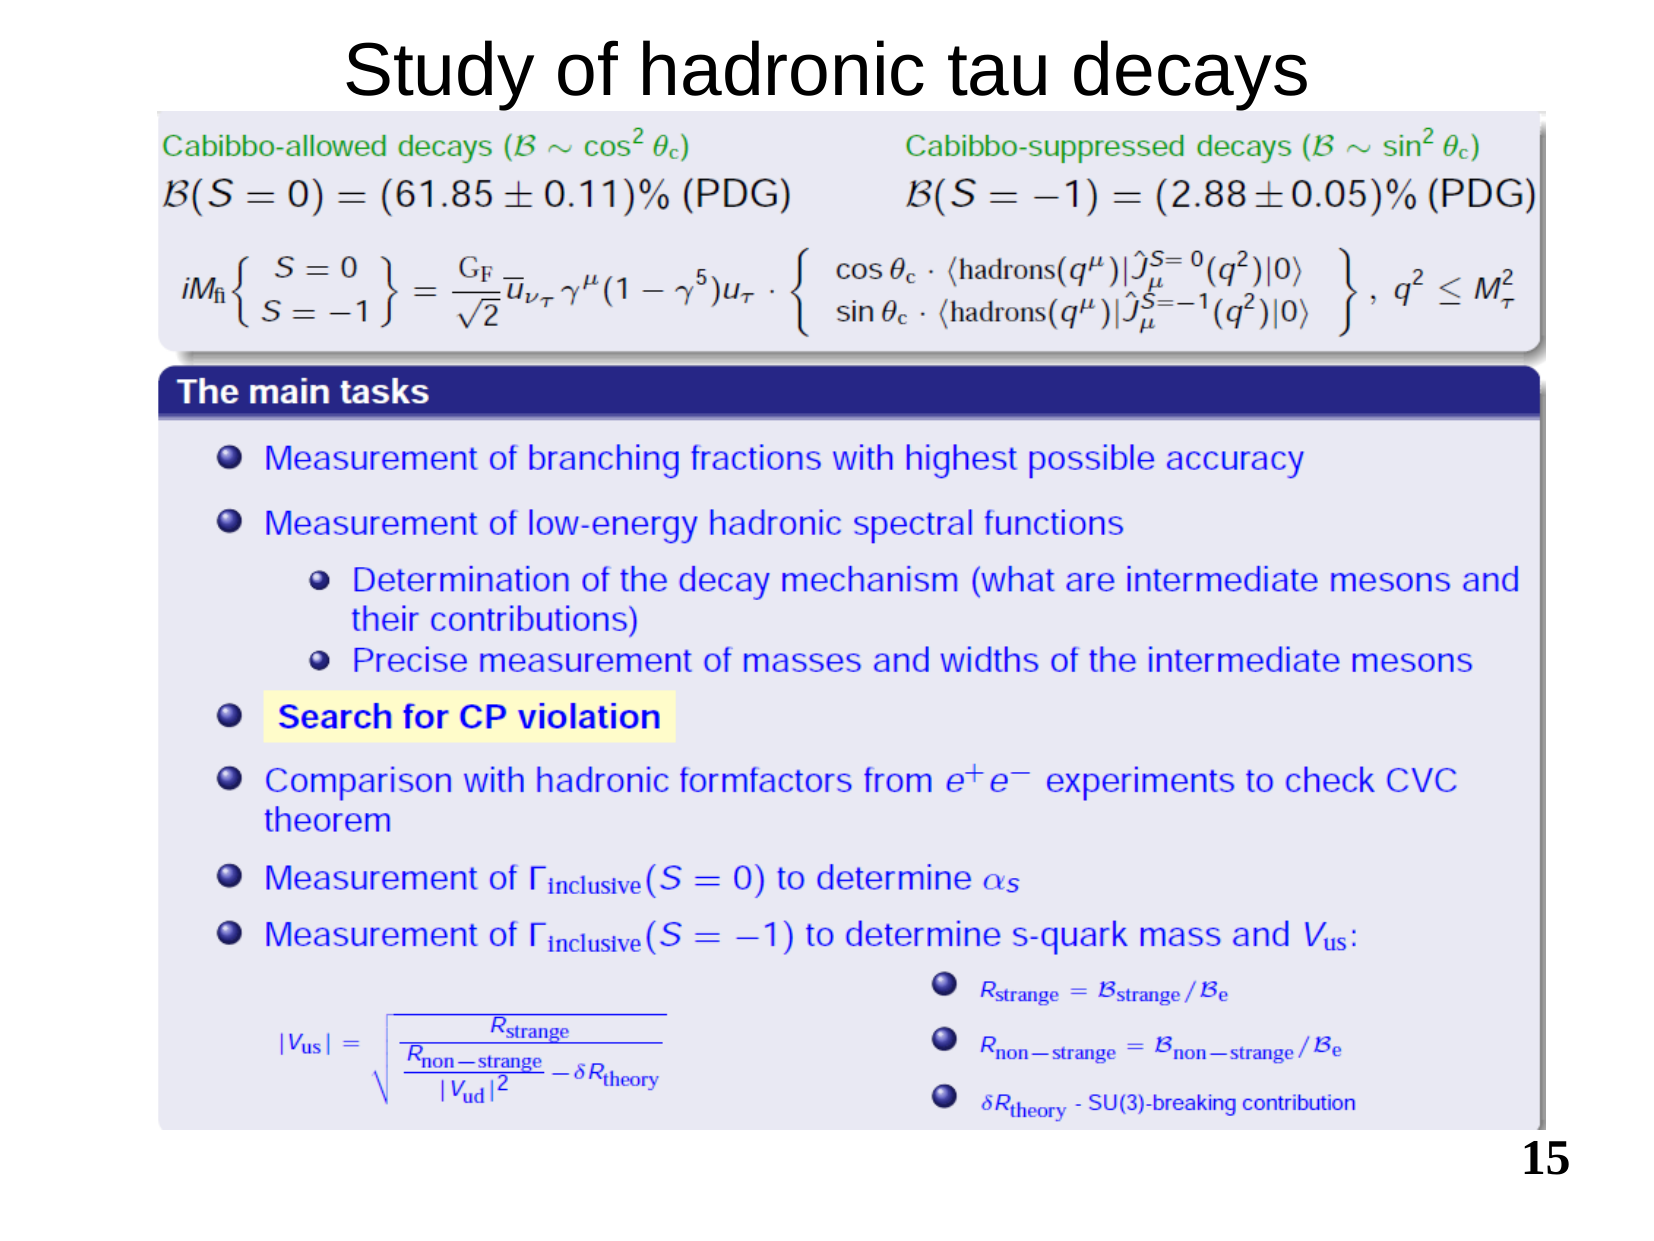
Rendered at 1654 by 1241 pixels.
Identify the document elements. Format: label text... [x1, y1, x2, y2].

picture [157, 111, 1546, 1131]
title Study of hadronic tau decays [82, 27, 1571, 112]
